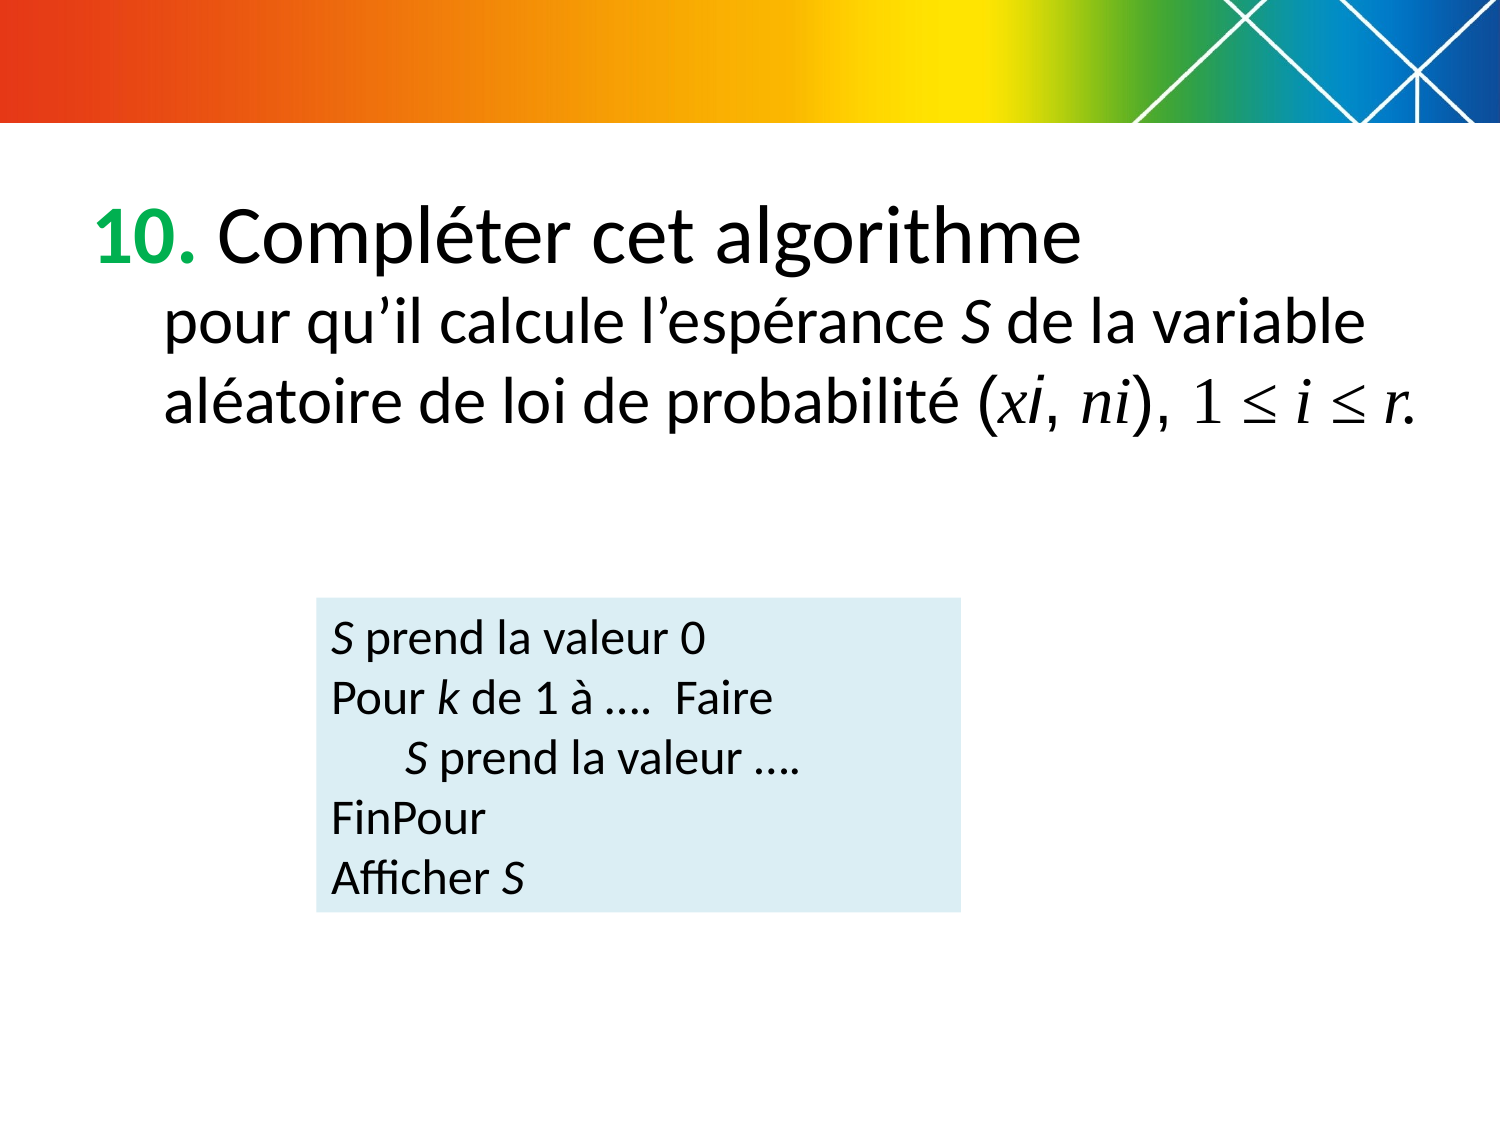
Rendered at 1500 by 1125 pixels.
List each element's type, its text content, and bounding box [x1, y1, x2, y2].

text_box S prend la valeur 0 Pour k de 1 à …. Faire S prend la valeur …. FinPour Afficher S [316, 597, 961, 913]
picture [1340, 0, 1500, 123]
text_box pour qu’il calcule l’espérance S de la variable aléatoire de loi de probabilité (xi, ni), 1 ≤ i ≤ r. [64, 269, 1459, 445]
title 10. Compléter cet algorithme [76, 172, 1427, 269]
picture [0, 0, 1358, 123]
